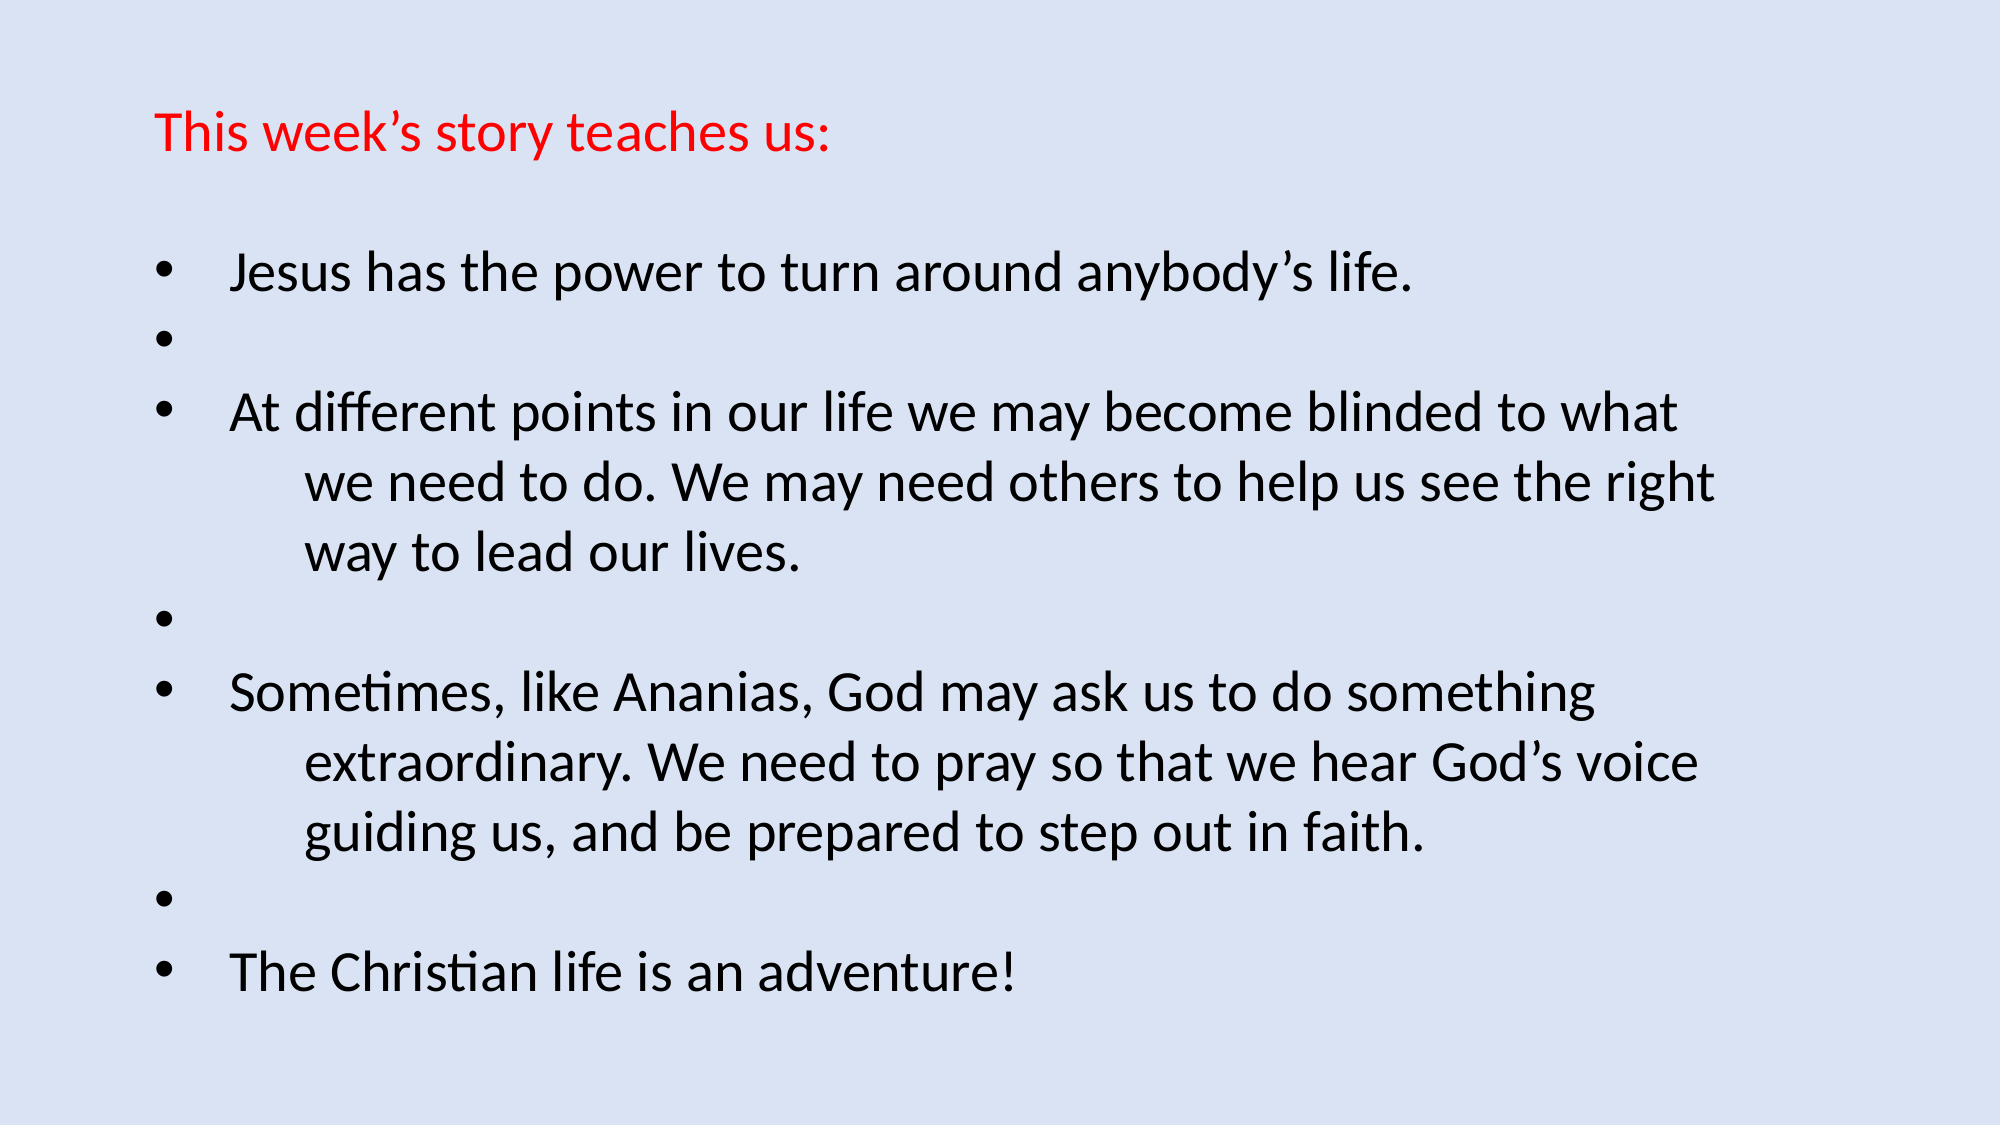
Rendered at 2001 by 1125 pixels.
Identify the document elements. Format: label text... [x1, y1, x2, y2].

text_box This week’s story teaches us: Jesus has the power to turn around anybody’s life. At different points in our life we may become blinded to what we need to do. We may need others to help us see the right way to lead our lives. Sometimes, like Ananias, God may ask us to do something extraordinary. We need to pray so that we hear God’s voice guiding us, and be prepared to step out in faith. The Christian life is an adventure! [139, 85, 1760, 1020]
